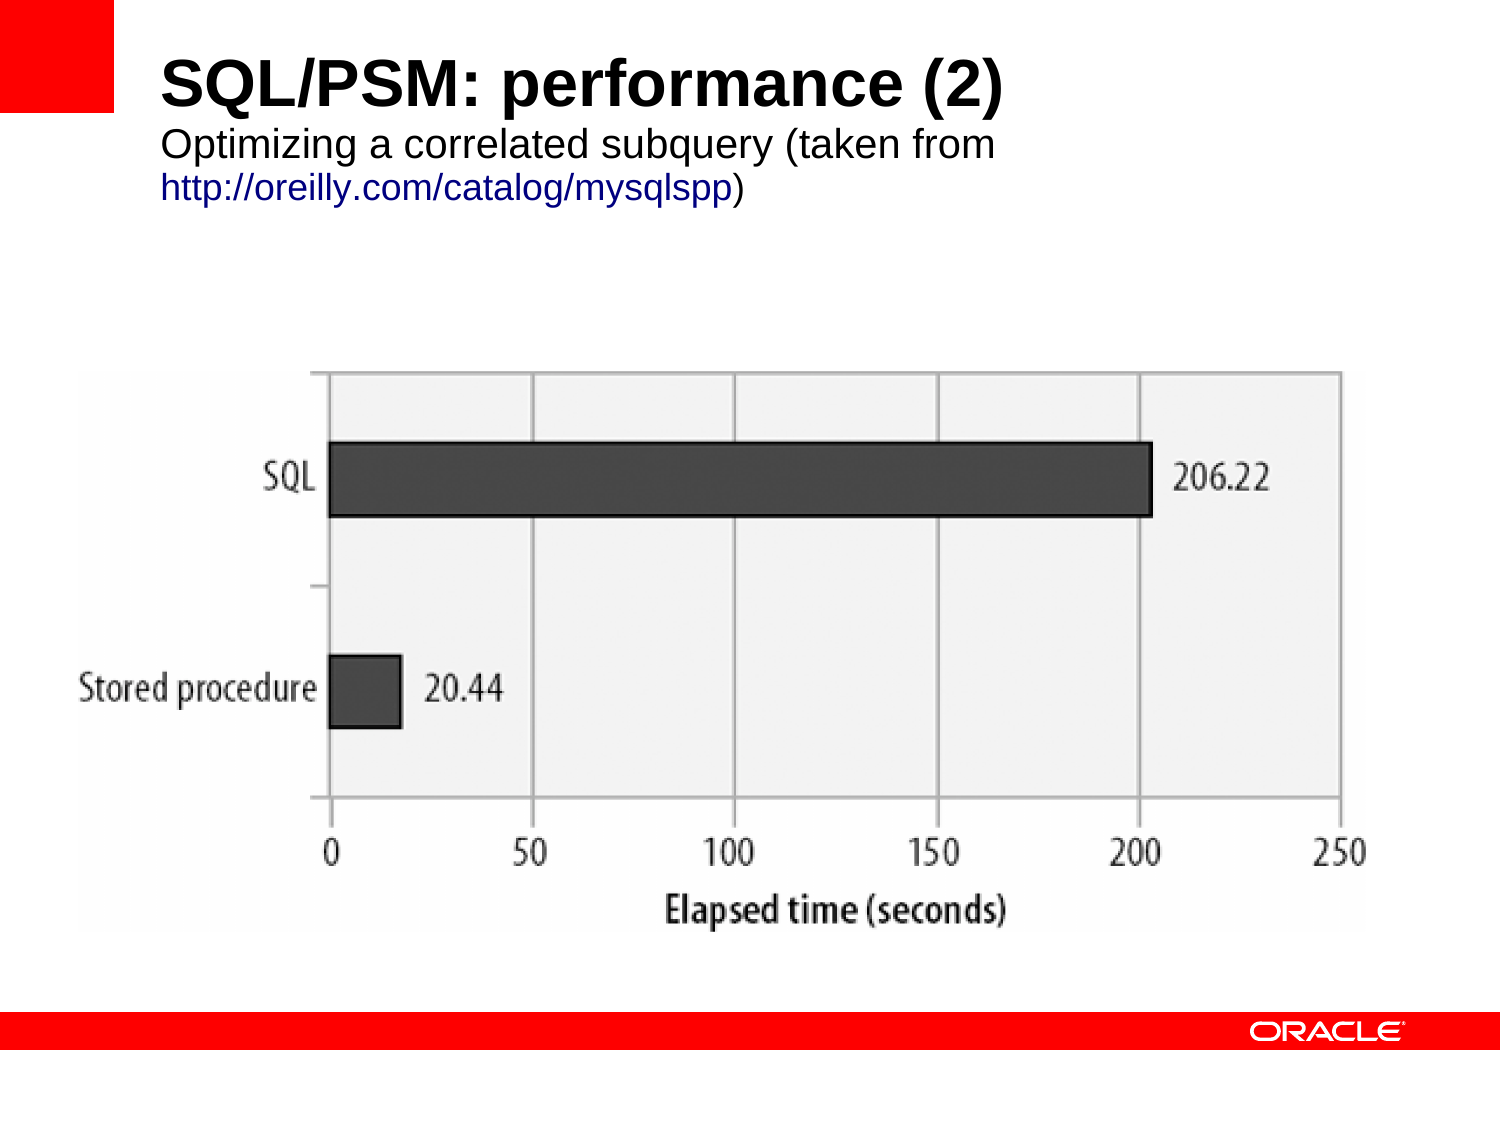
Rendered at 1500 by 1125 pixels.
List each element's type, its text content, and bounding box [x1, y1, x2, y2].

title SQL/PSM: performance (2) Optimizing a correlated subquery (taken from http://oreilly.com/catalog/mysqlspp) [145, 37, 1390, 217]
picture [0, 1012, 1500, 1050]
picture [0, 0, 114, 113]
picture [78, 371, 1366, 932]
